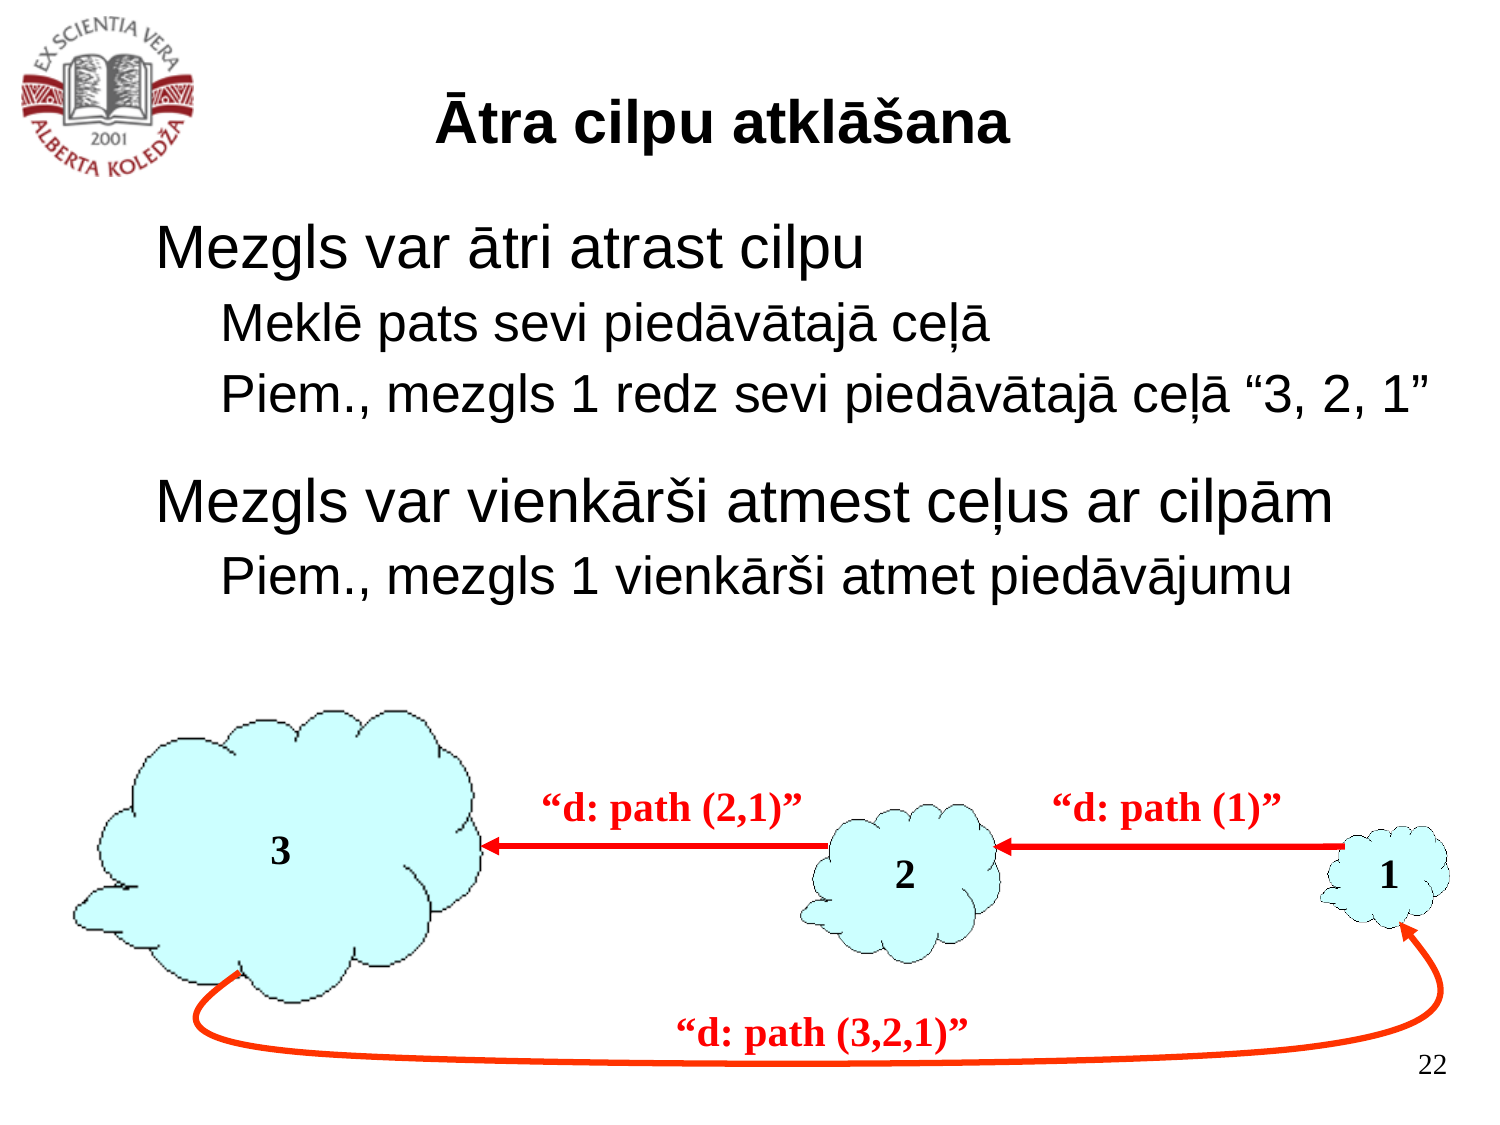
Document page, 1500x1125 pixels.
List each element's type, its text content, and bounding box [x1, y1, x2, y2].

text_box 3 [255, 814, 307, 881]
text_box “d: path (1)” [1036, 771, 1298, 838]
text_box 2 [880, 839, 932, 906]
text_box <skaitlis> [1312, 1037, 1347, 1043]
text_box “d: path (2,1)” [526, 771, 819, 838]
title Ātra cilpu atklāšana [50, 62, 1374, 175]
list Mezgls var ātri atrast cilpu Meklē pats sevi piedāvātajā ceļā Piem., mezgls 1 redz sevi piedāvātajā ceļā “3, 2, 1” Mezgls var vienkārši atmest ceļus ar cilpām Piem., mezgls 1 vienkārši atmet piedāvājumu [74, 200, 1463, 670]
chart [1318, 818, 1456, 935]
text_box 1 [1364, 839, 1415, 905]
text_box “d: path (3,2,1)” [660, 997, 985, 1063]
text_box <skaitlis> [1312, 1037, 1463, 1101]
chart [69, 690, 504, 1023]
chart [798, 793, 1011, 974]
picture [21, 16, 194, 177]
